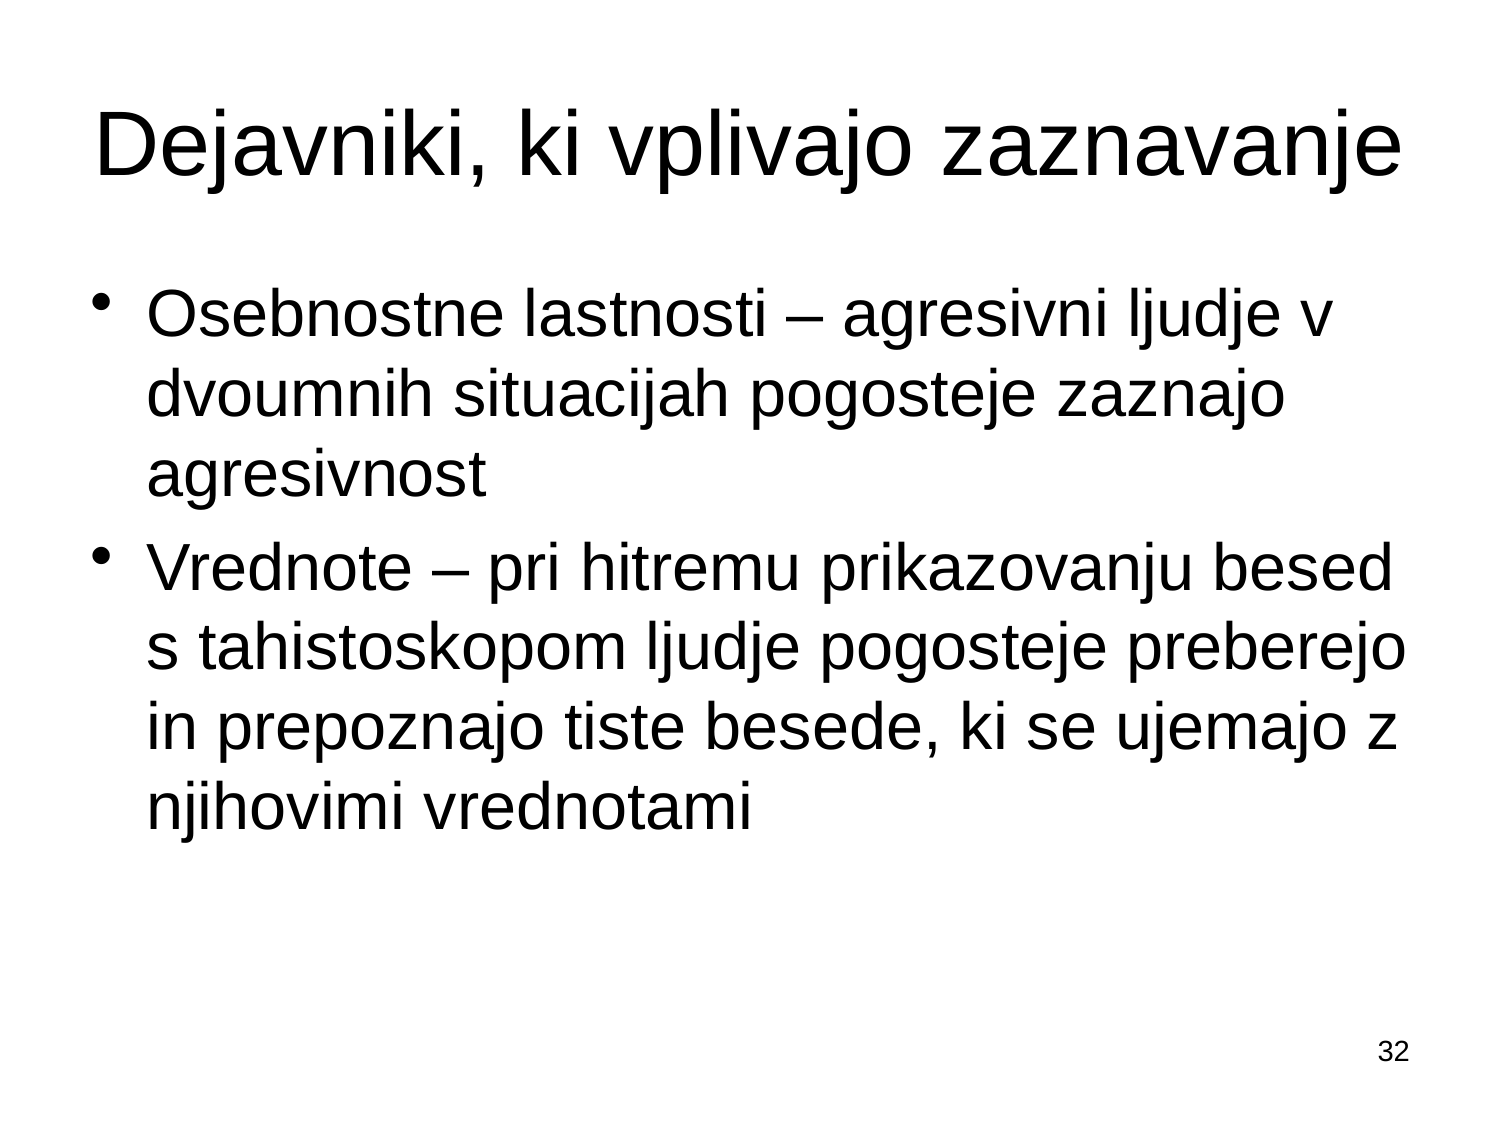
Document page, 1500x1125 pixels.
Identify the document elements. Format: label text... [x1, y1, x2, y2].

title Dejavniki, ki vplivajo zaznavanje [75, 45, 1425, 233]
slide_number <number> [1074, 1024, 1425, 1103]
list Osebnostne lastnosti – agresivni ljudje v dvoumnih situacijah pogosteje zaznajo agresivnost Vrednote – pri hitremu prikazovanju besed s tahistoskopom ljudje pogosteje preberejo in prepoznajo tiste besede, ki se ujemajo z njihovimi vrednotami [75, 262, 1425, 1005]
